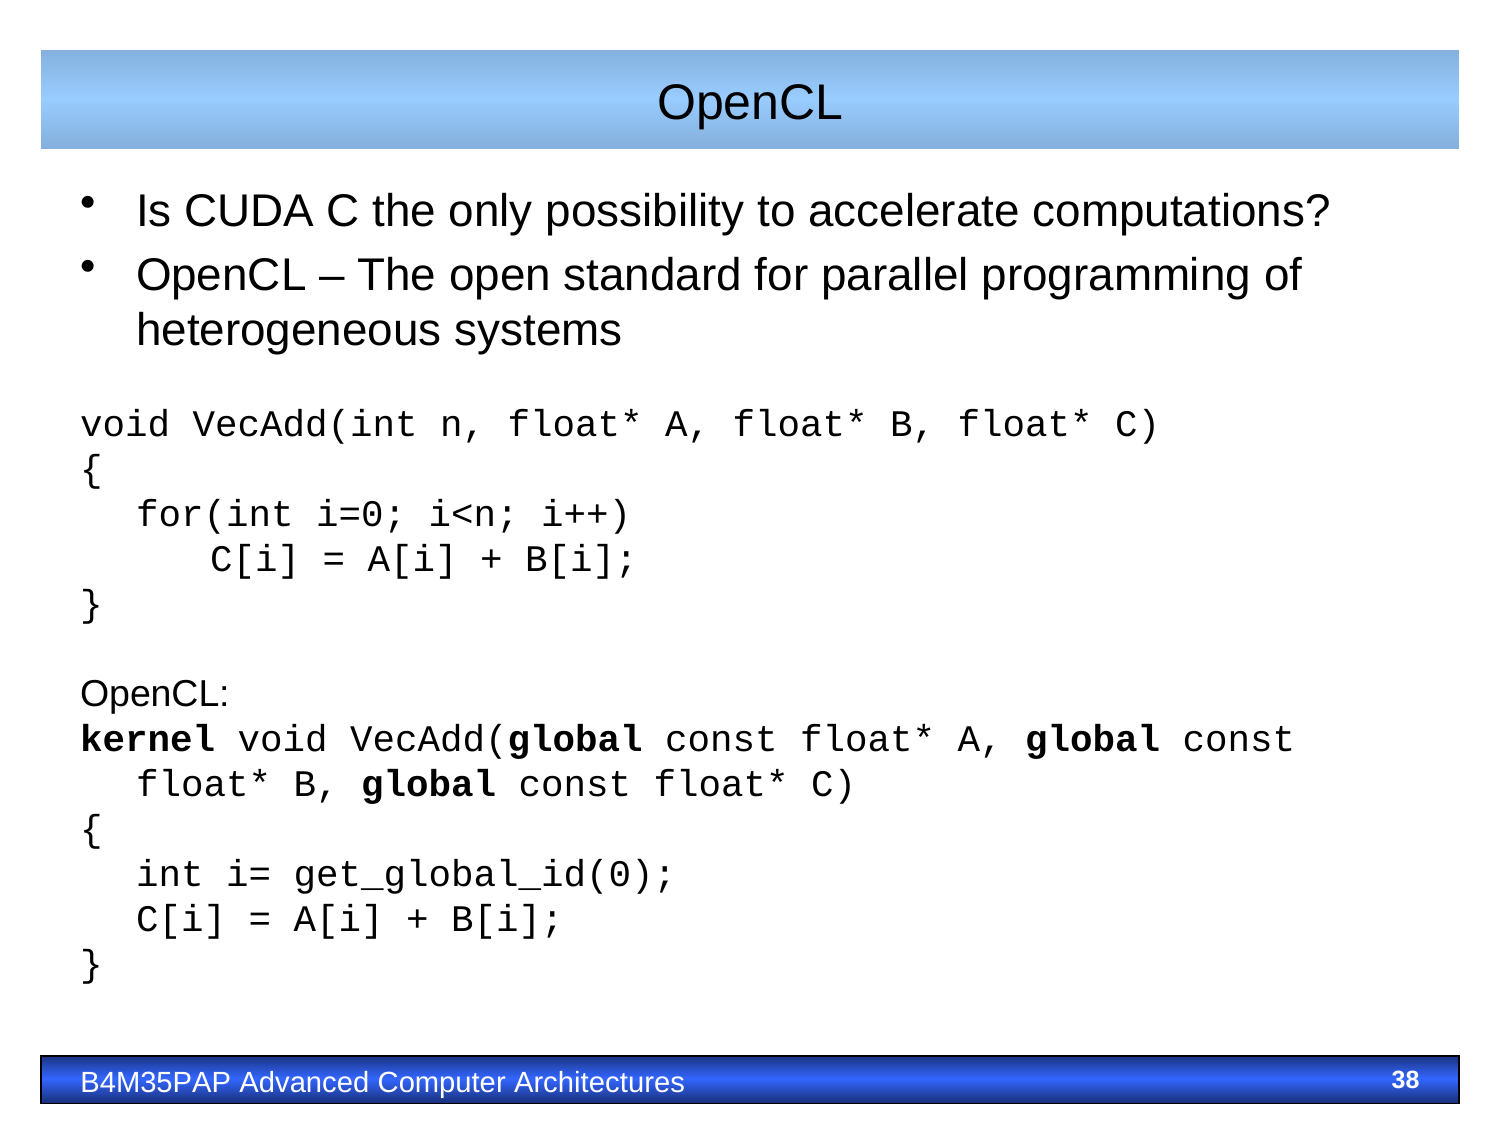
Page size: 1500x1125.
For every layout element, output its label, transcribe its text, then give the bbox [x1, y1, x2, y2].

title OpenCL [41, 50, 1459, 149]
list Is CUDA C the only possibility to accelerate computations? OpenCL – The open standard for parallel programming of heterogeneous systems void VecAdd(int n, float* A, float* B, float* C) { for(int i=0; i<n; i++) C[i] = A[i] + B[i]; } OpenCL: kernel void VecAdd(global const float* A, global const float* B, global const float* C) { int i= get_global_id(0); C[i] = A[i] + B[i]; } [64, 172, 1436, 1000]
